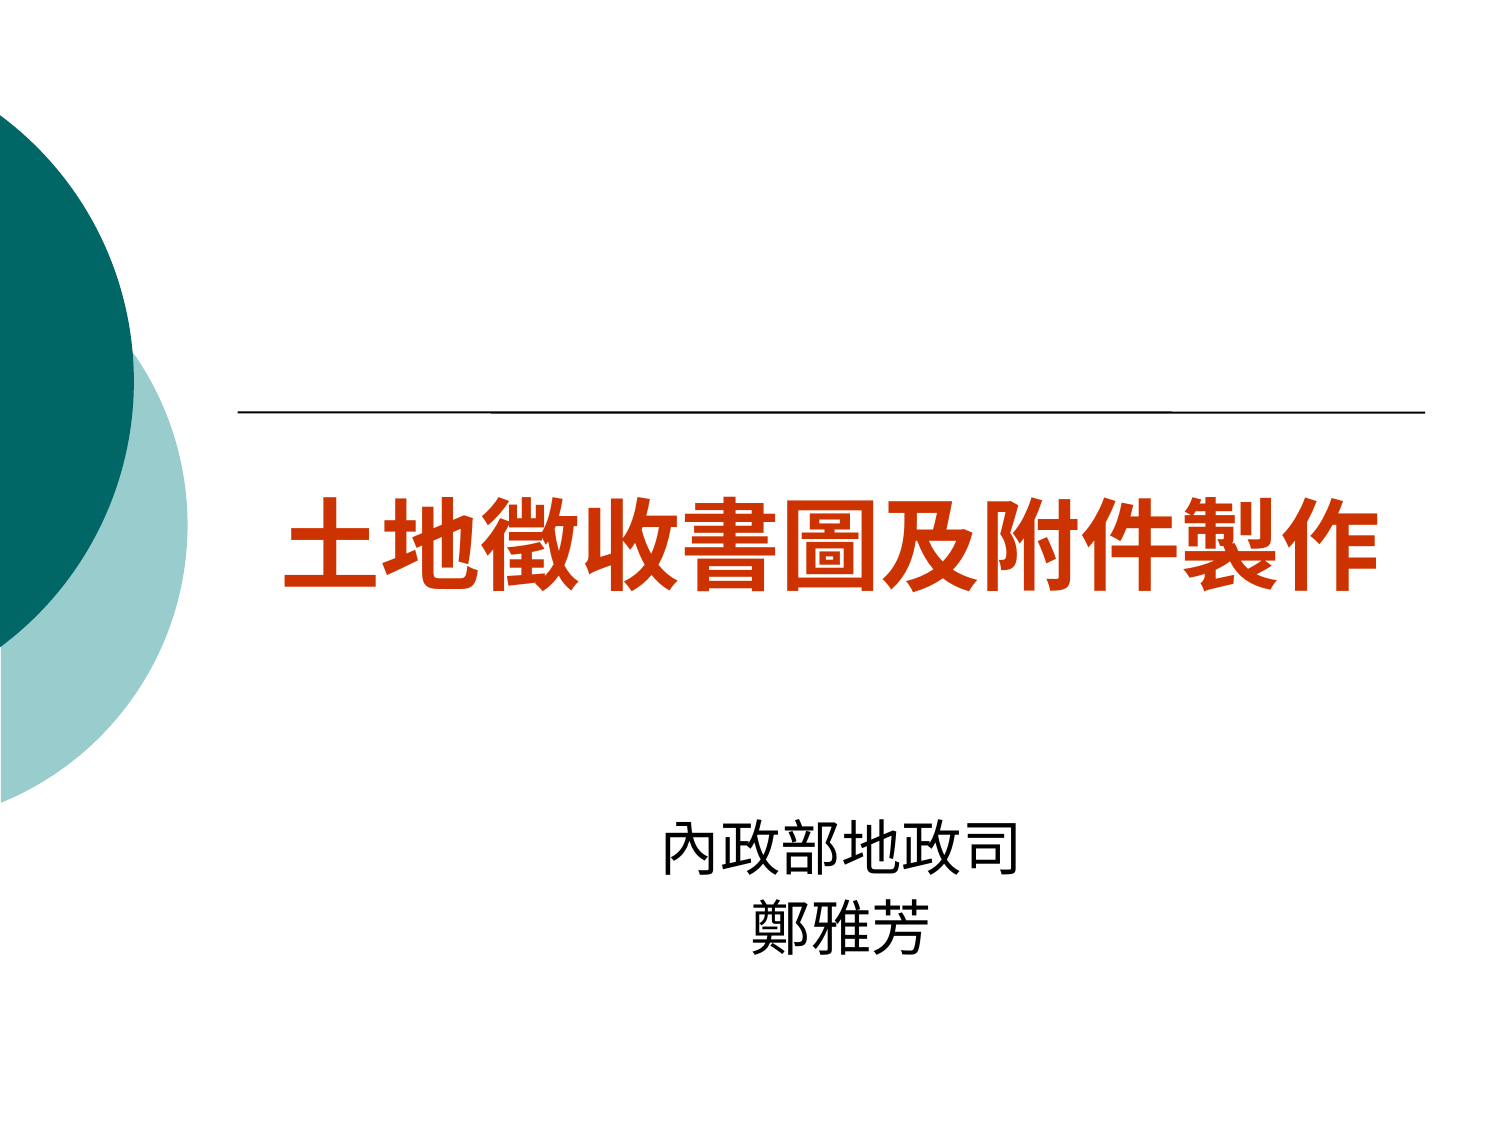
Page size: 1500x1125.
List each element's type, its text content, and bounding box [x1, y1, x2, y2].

title 土地徵收書圖及附件製作 [265, 420, 1424, 610]
subtitle 內政部地政司 鄭雅芳 [643, 810, 1039, 985]
